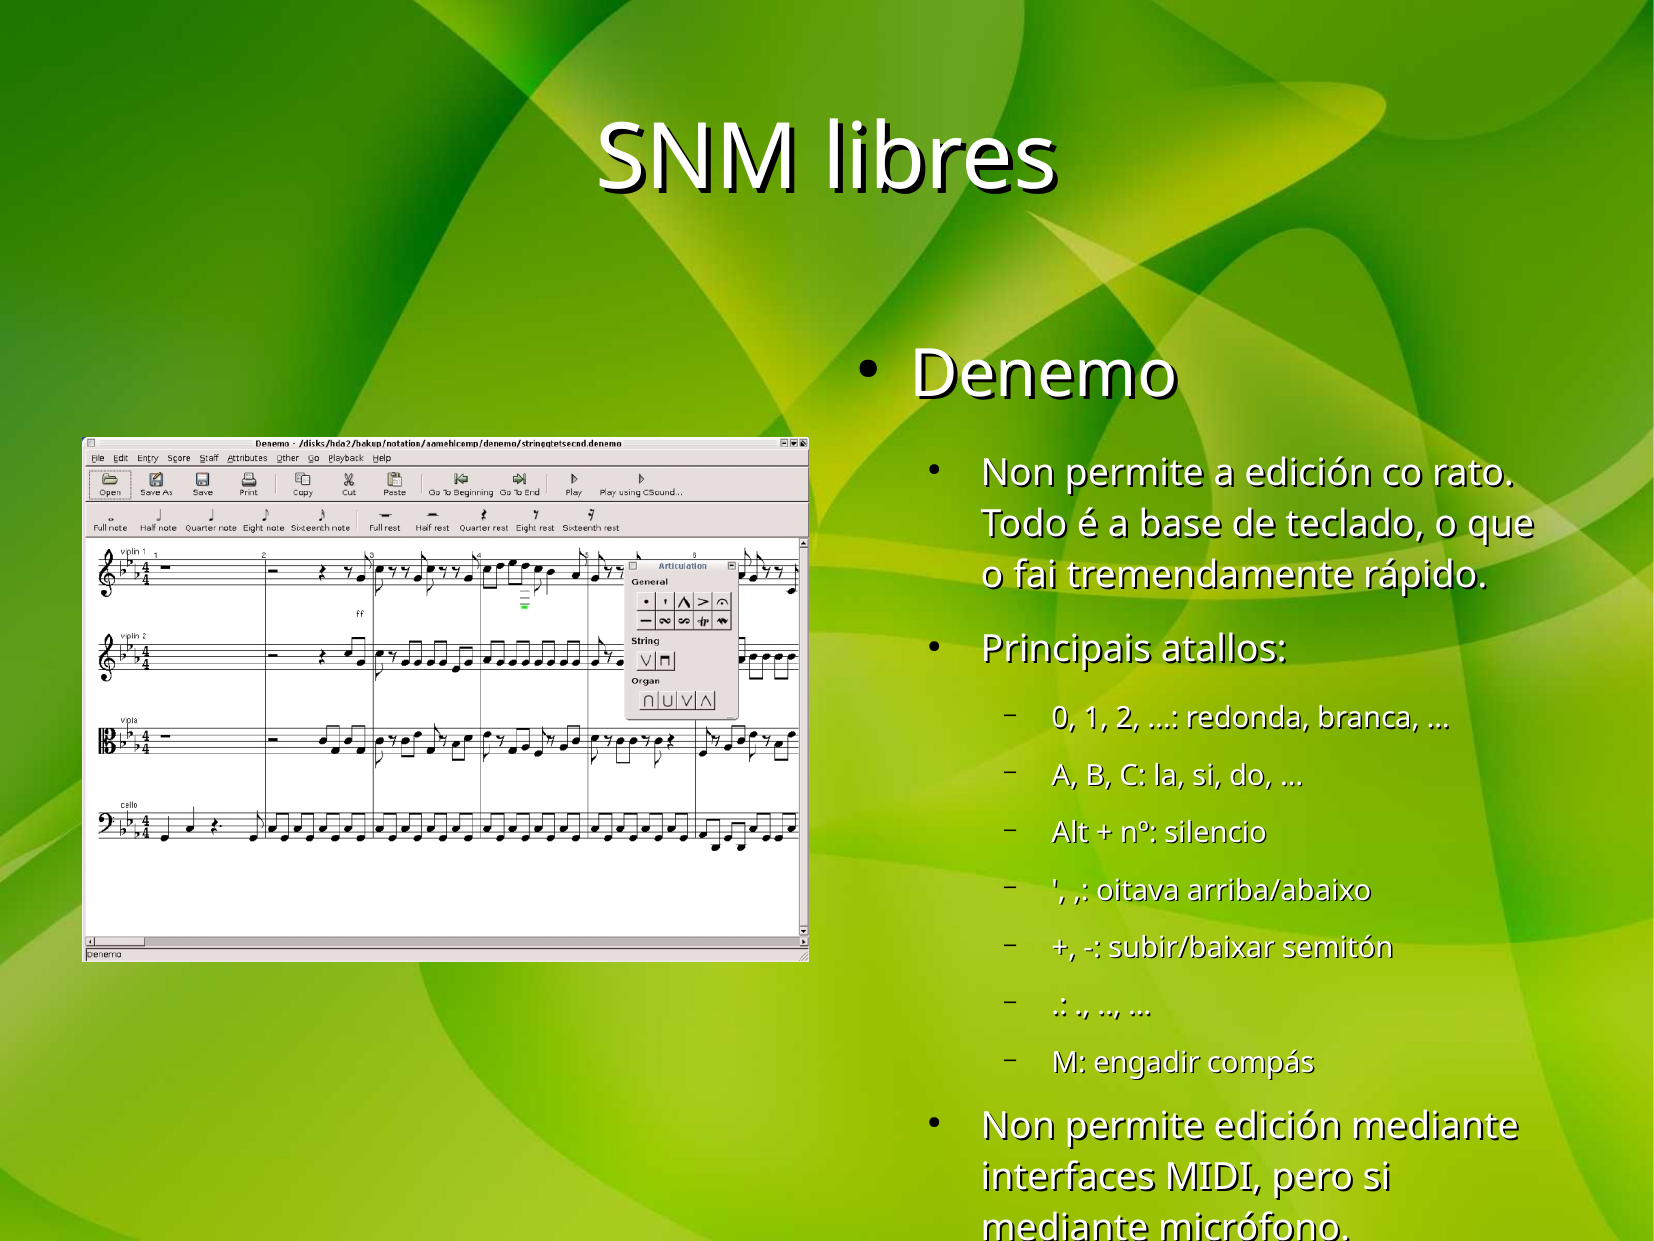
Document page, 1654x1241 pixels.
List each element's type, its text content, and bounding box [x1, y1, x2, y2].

picture [0, 0, 1654, 1241]
picture [1179, 1224, 1189, 1241]
picture [1278, 1224, 1288, 1238]
picture [1076, 1232, 1084, 1238]
picture [988, 1224, 998, 1241]
picture [1302, 1224, 1313, 1241]
list Denemo Non permite a edición co rato. Todo é a base de teclado, o que o fai tremendamente rápido. Principais atallos: 0, 1, 2, ...: redonda, branca, … A, B, C: la, si, do, … Alt + nº: silencio ', ,: oitava arriba/abaixo +, -: subir/baixar semitón .: ., .., ... M: engadir compás Non permite edición mediante interfaces MIDI, pero si mediante micrófono. [838, 324, 1565, 1192]
title SNM libres [82, 49, 1571, 257]
picture [1098, 1224, 1109, 1241]
picture [1166, 1224, 1176, 1241]
picture [1324, 1224, 1334, 1238]
picture [1043, 1224, 1053, 1238]
picture [1242, 1224, 1252, 1238]
picture [1001, 1224, 1011, 1241]
